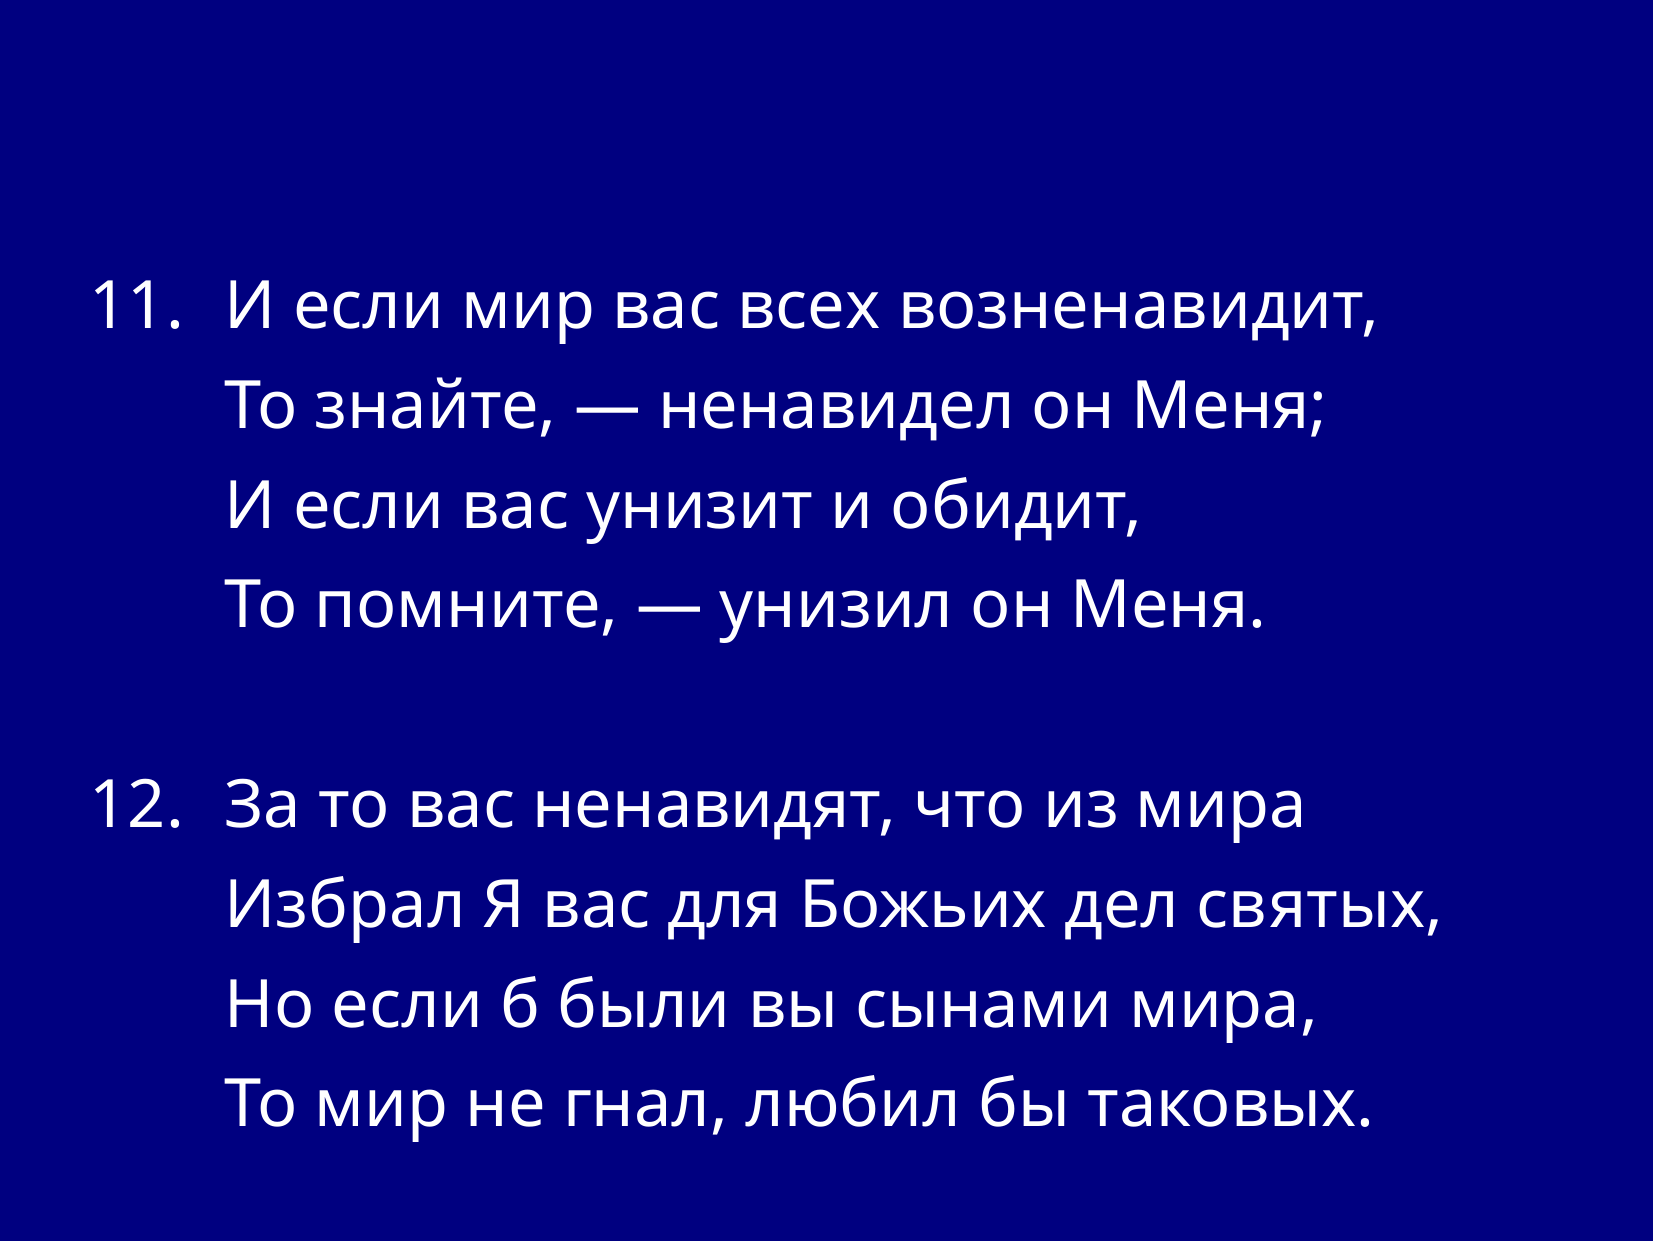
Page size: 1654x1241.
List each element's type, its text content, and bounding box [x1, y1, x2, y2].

text_box 11. И если мир вас всех возненавидит, То знайте, — ненавидел он Меня; И если вас унизит и обидит, То помните, — унизил он Меня. 12. За то вас ненавидят, что из мира Избрал Я вас для Божьих дел святых, Но если б были вы сынами мира, То мир не гнал, любил бы таковых. [75, 150, 1576, 1163]
